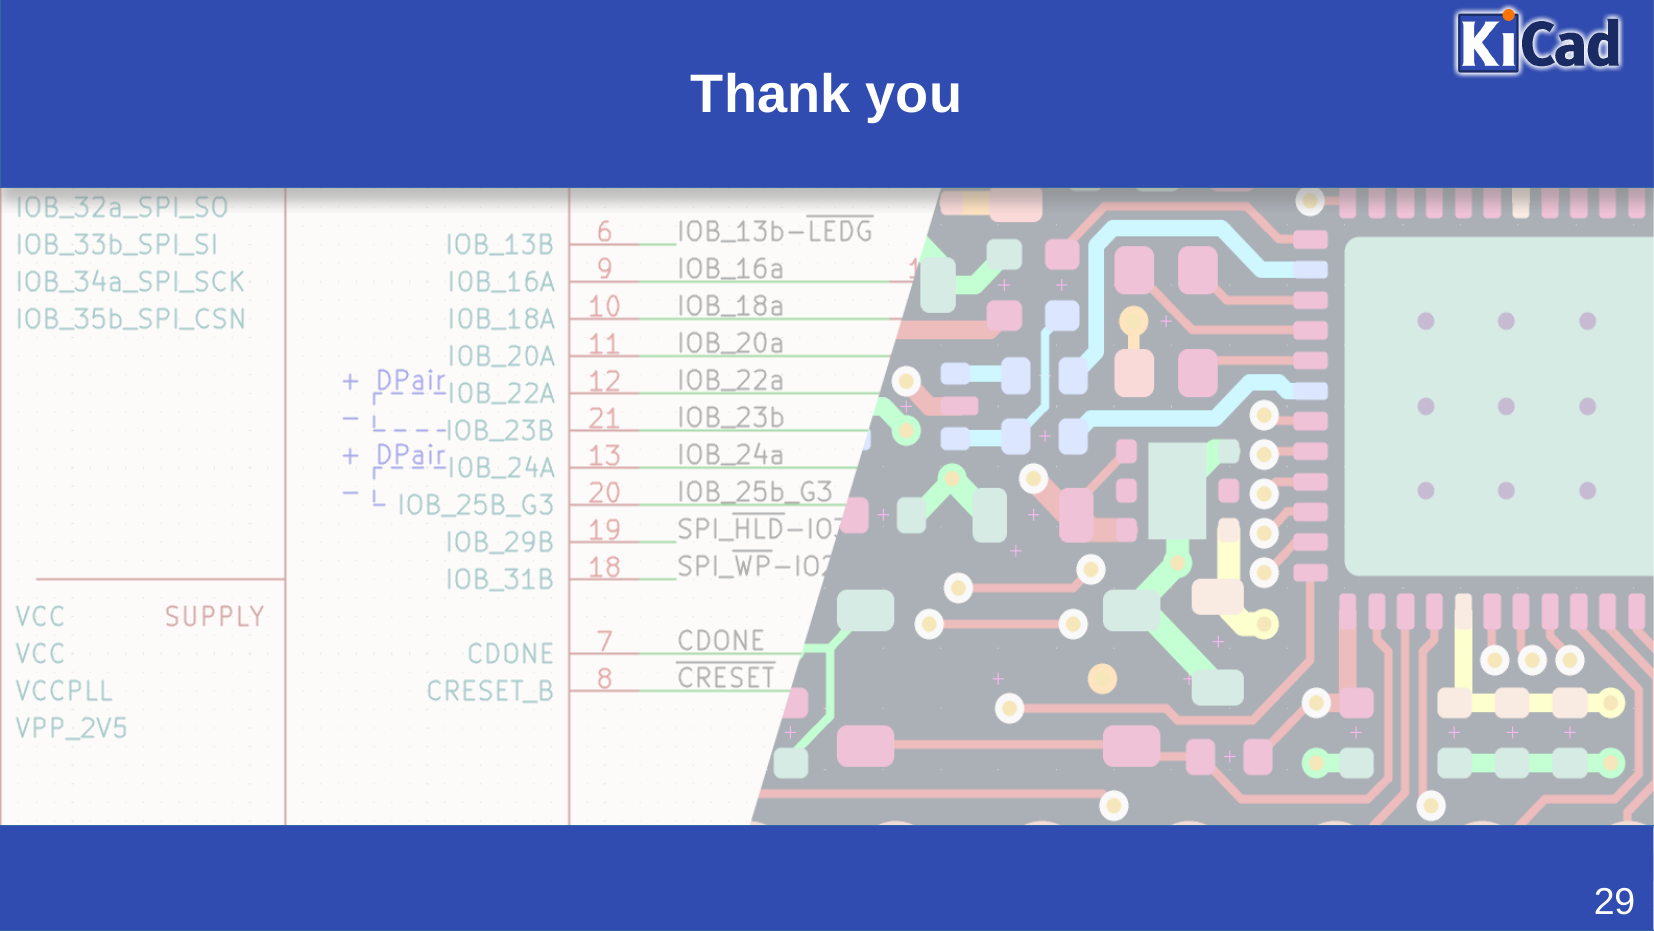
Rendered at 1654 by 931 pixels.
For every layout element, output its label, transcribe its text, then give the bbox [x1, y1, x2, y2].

text_box <number> [1387, 873, 1651, 931]
table_header [1101, 848, 1624, 905]
picture [1412, 0, 1654, 92]
table_header [578, 848, 1101, 905]
picture [0, 188, 1654, 825]
table_header [55, 848, 578, 905]
text_box Thank you [0, 0, 1654, 188]
text_box [0, 825, 1654, 931]
text_box [1162, 188, 1651, 226]
